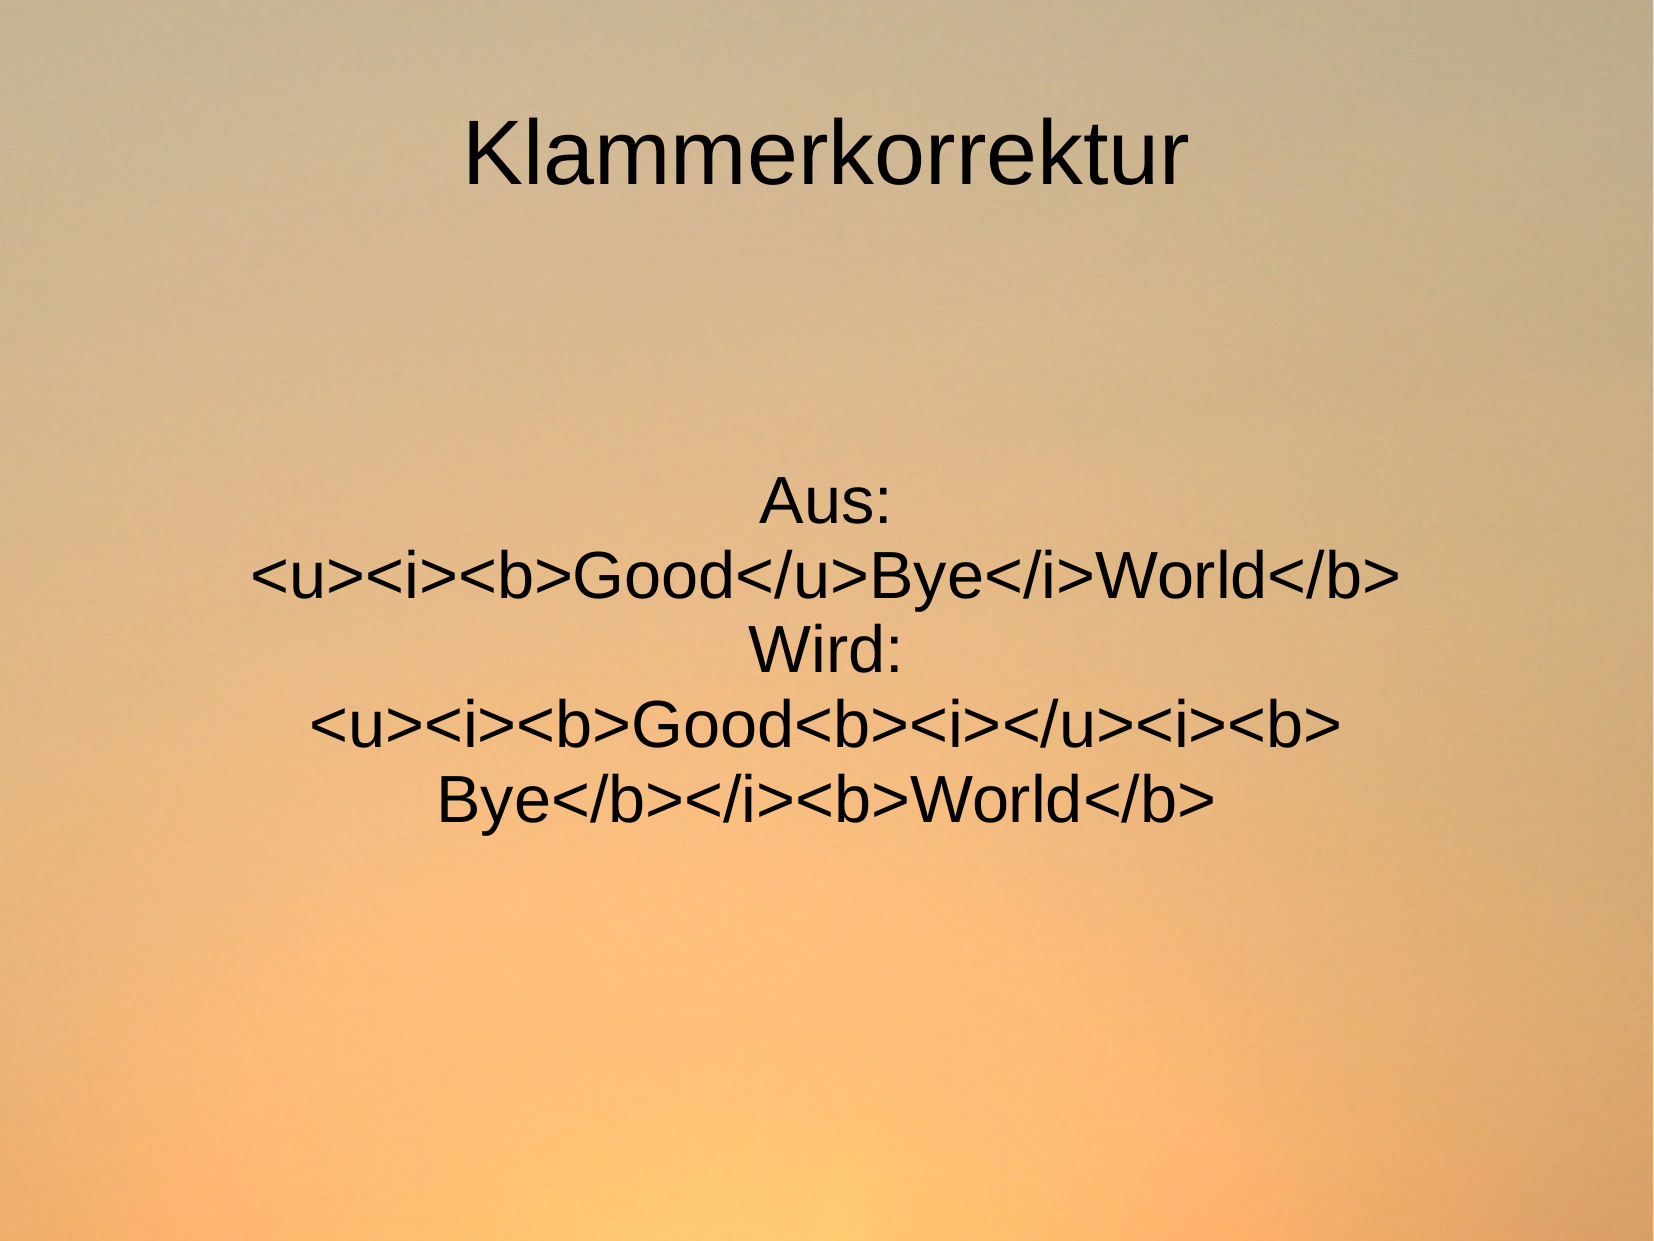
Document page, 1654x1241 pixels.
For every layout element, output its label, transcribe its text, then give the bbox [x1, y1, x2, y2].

title Klammerkorrektur [82, 49, 1571, 257]
picture [0, 0, 1654, 1241]
subtitle Aus: <u><i><b>Good</u>Bye</i>World</b> Wird: <u><i><b>Good<b><i></u><i><b> Bye</b></i><b>World</b> [82, 290, 1571, 1010]
